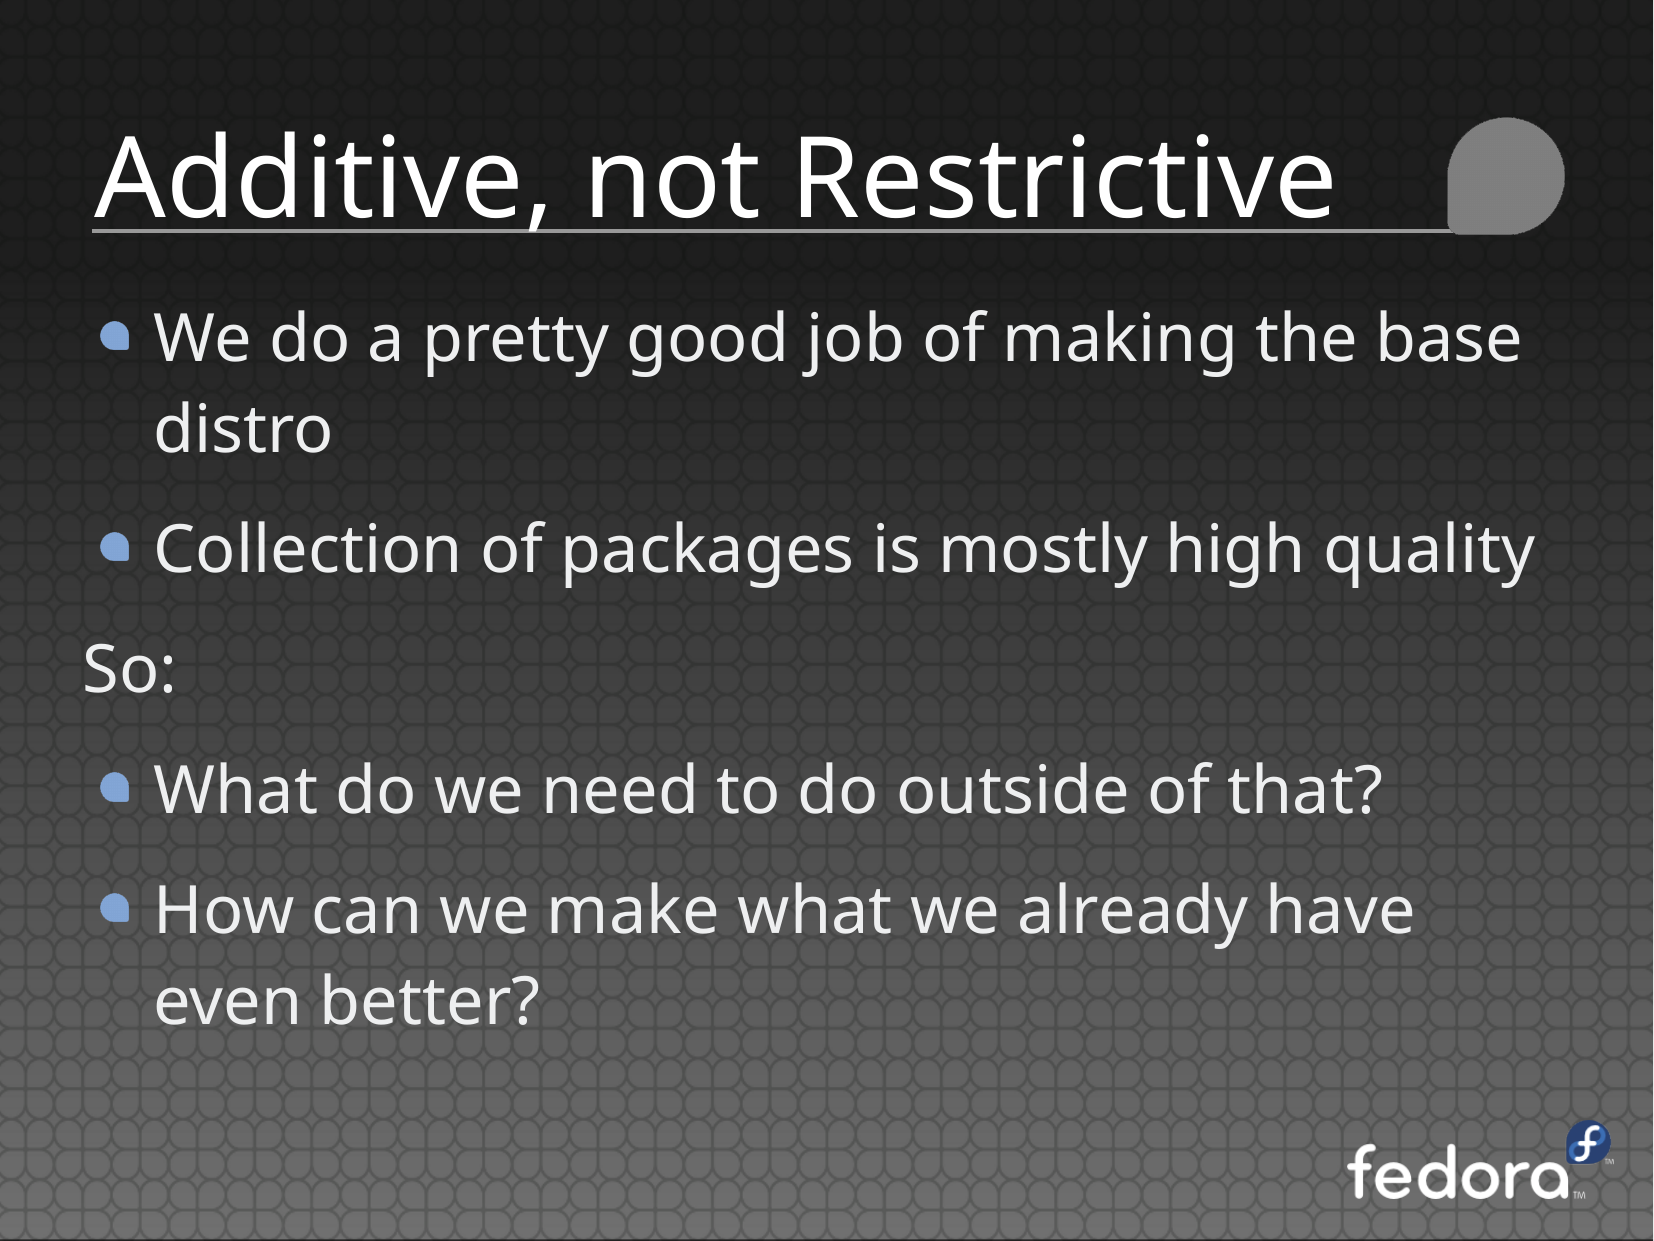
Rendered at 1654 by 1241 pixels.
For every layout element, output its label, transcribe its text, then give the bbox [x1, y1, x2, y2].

list We do a pretty good job of making the base distro Collection of packages is mostly high quality So: What do we need to do outside of that? How can we make what we already have even better? [82, 290, 1571, 1095]
title Additive, not Restrictive [94, 100, 1431, 247]
picture [0, 0, 1654, 1241]
